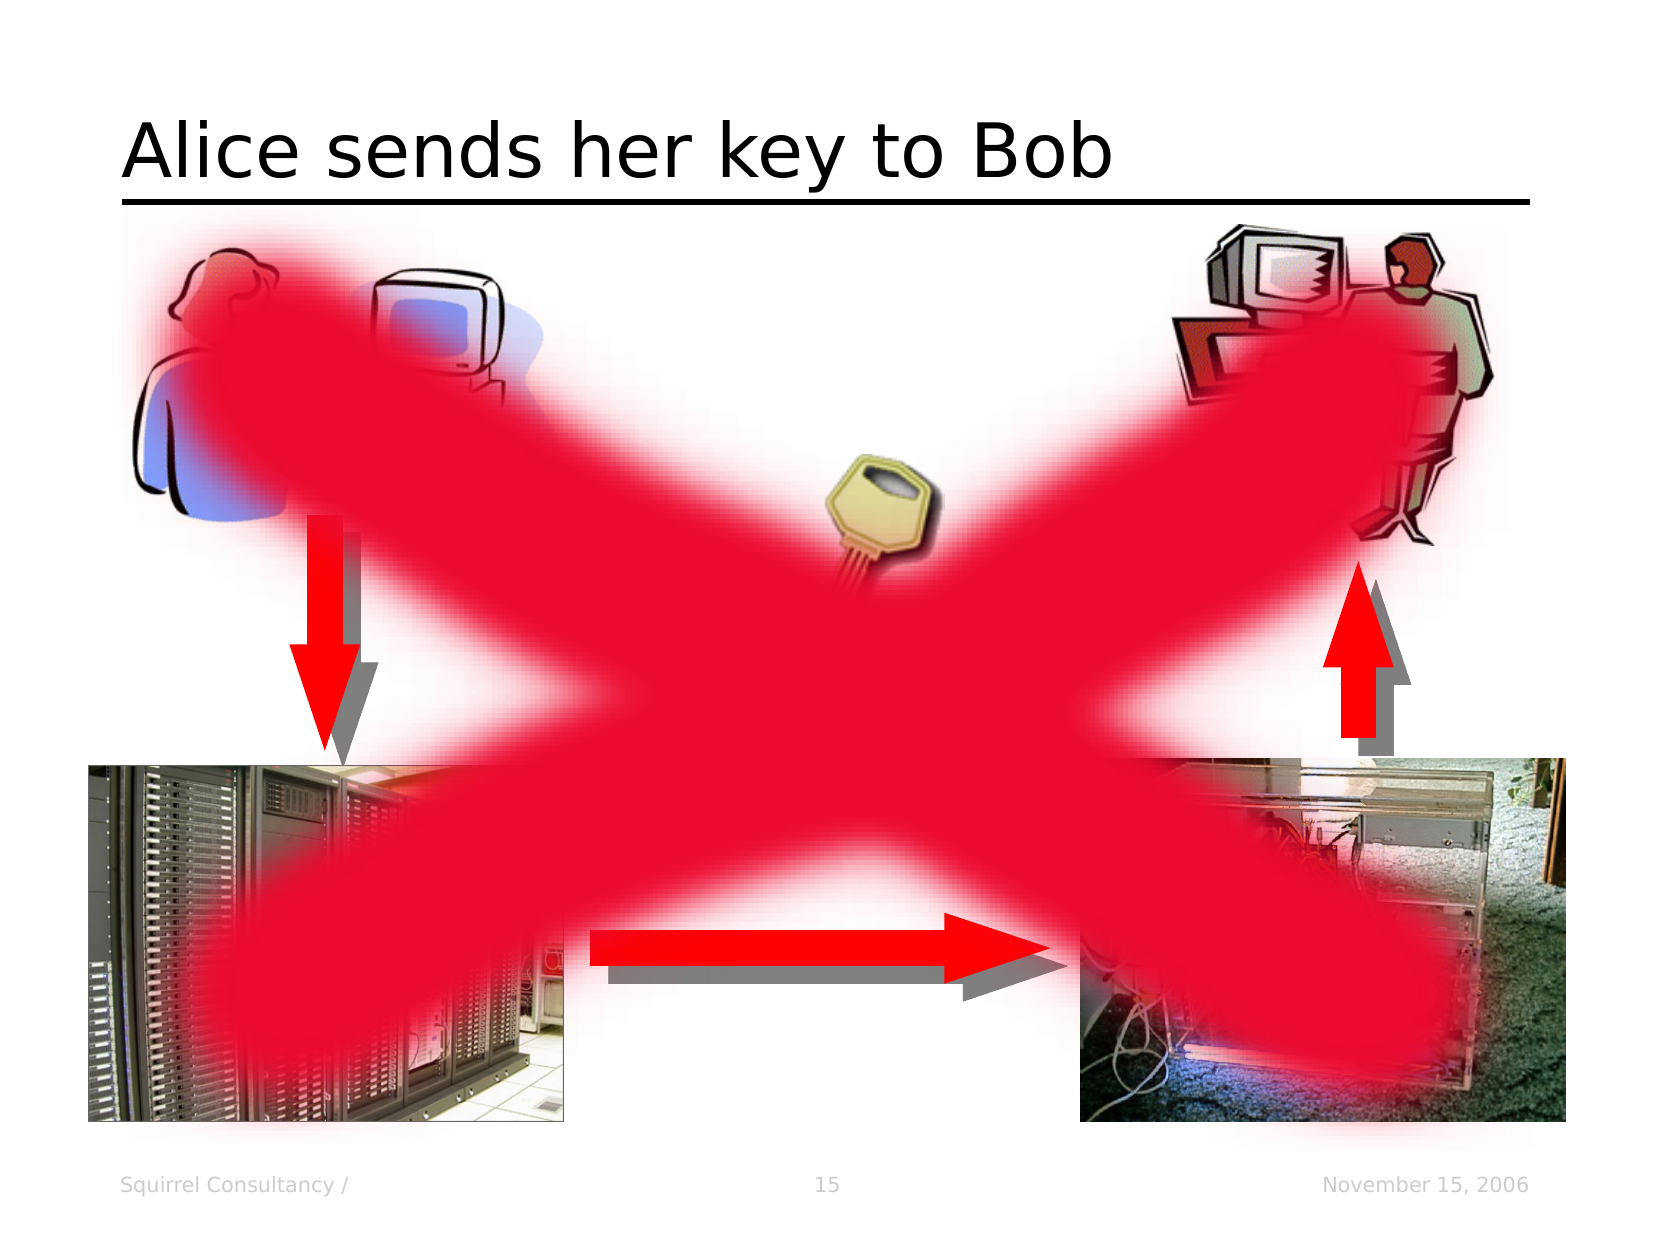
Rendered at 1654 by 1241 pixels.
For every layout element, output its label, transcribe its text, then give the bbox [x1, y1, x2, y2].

title Alice sends her key to Bob [121, 102, 1534, 200]
picture [88, 206, 1566, 1155]
